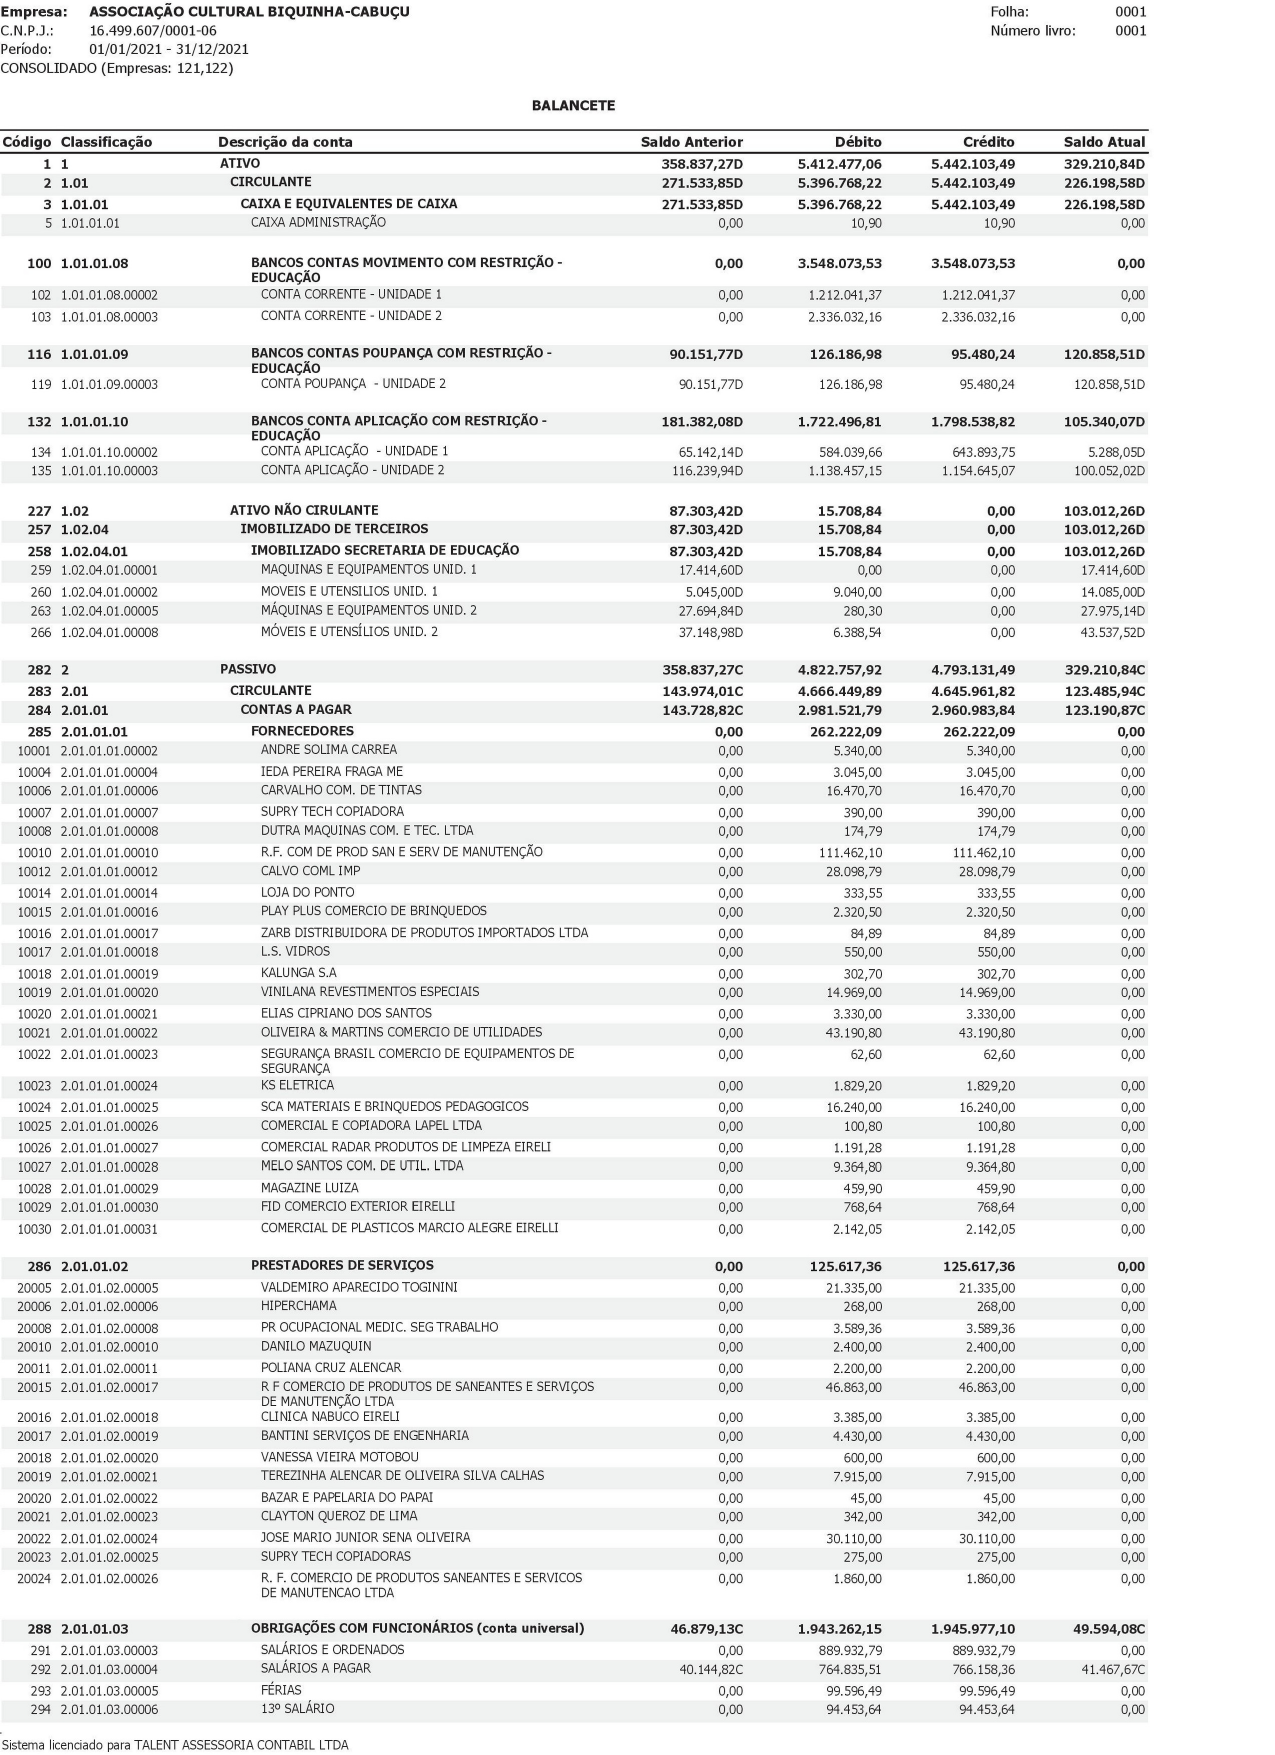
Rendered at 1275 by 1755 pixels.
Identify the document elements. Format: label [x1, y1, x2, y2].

text_box [0, 2, 1240, 1754]
